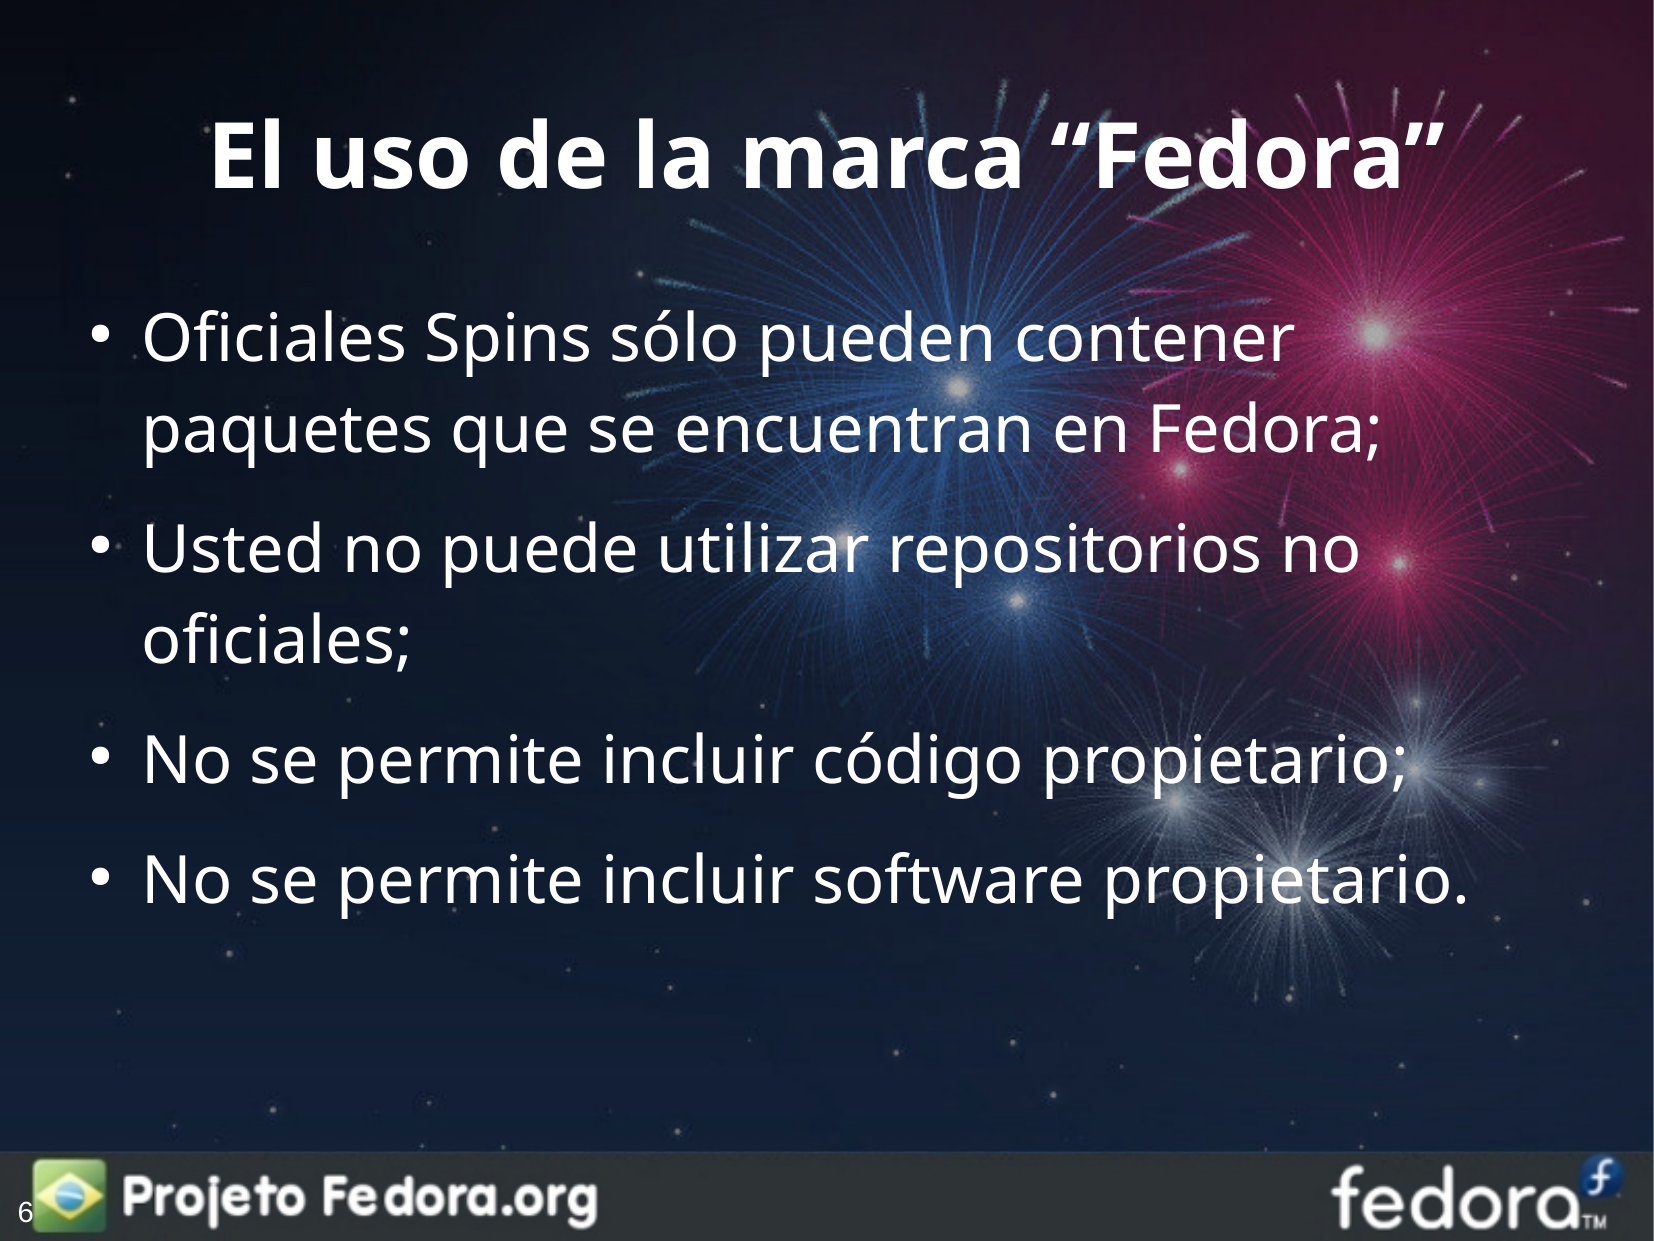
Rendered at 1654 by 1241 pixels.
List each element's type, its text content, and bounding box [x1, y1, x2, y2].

list Oficiales Spins sólo pueden contener paquetes que se encuentran en Fedora; Usted no puede utilizar repositorios no oficiales; No se permite incluir código propietario; No se permite incluir software propietario. [70, 290, 1559, 1123]
picture [0, 0, 1654, 1241]
title El uso de la marca “Fedora” [82, 49, 1571, 257]
